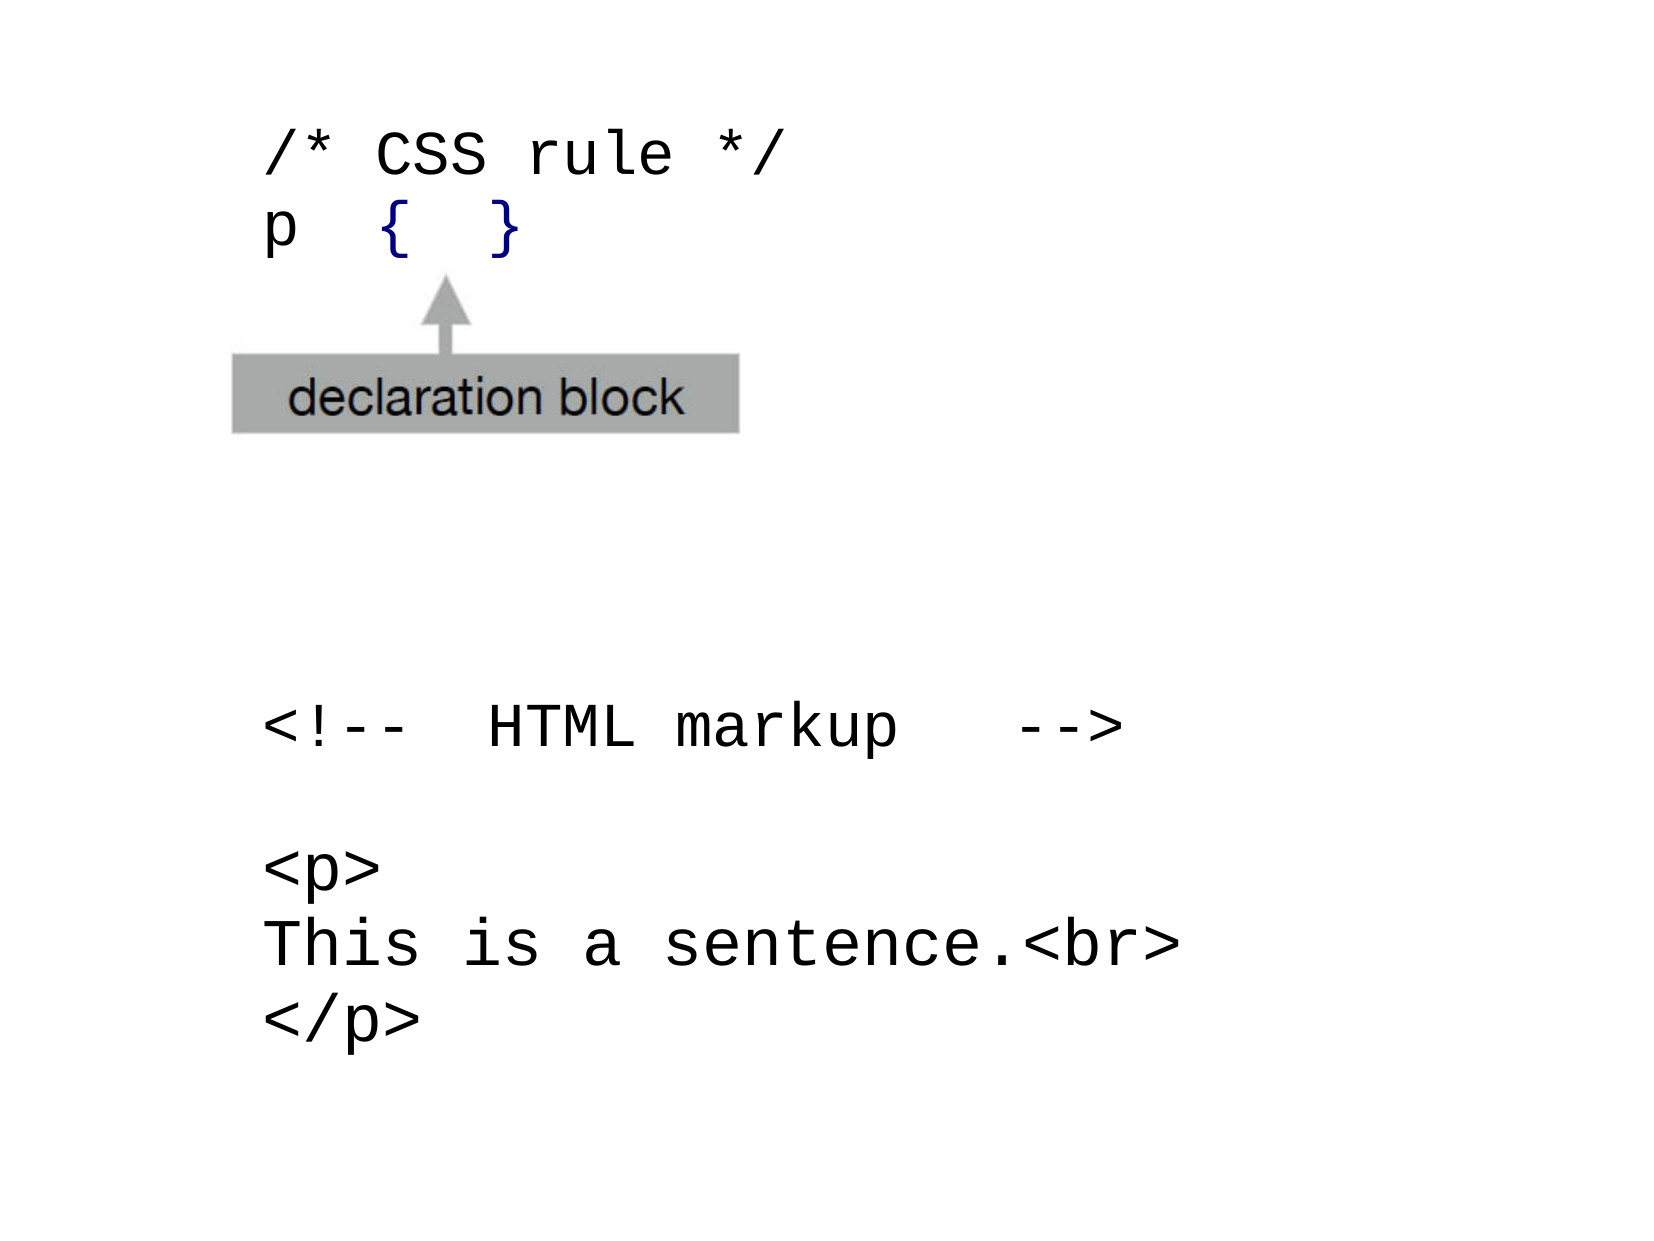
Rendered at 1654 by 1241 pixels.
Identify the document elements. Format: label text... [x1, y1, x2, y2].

text_box /* CSS rule */ p { } <!-- HTML markup --> { <p> This is a sentence.<br> </p> [248, 115, 1539, 1141]
picture [230, 269, 745, 442]
